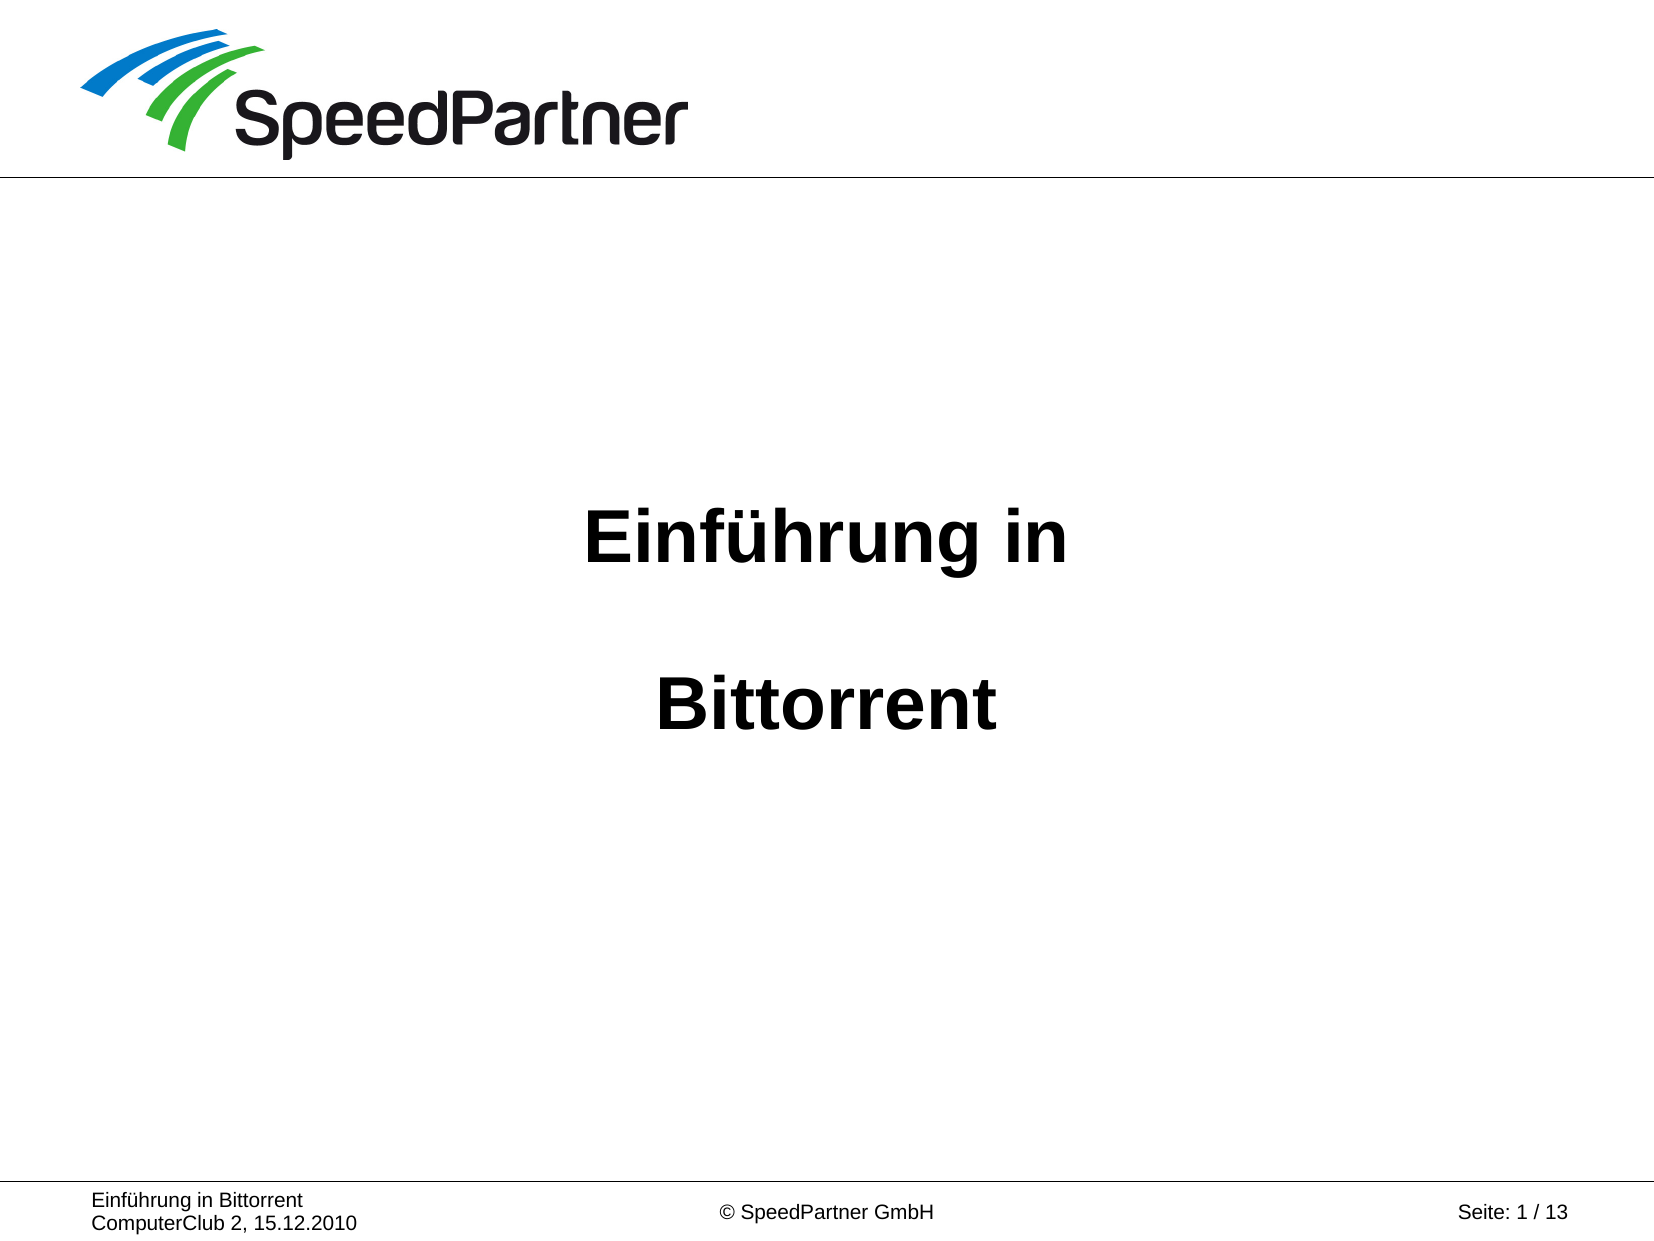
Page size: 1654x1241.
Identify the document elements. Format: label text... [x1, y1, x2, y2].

title Einführung in Bittorrent [0, 0, 1654, 1241]
